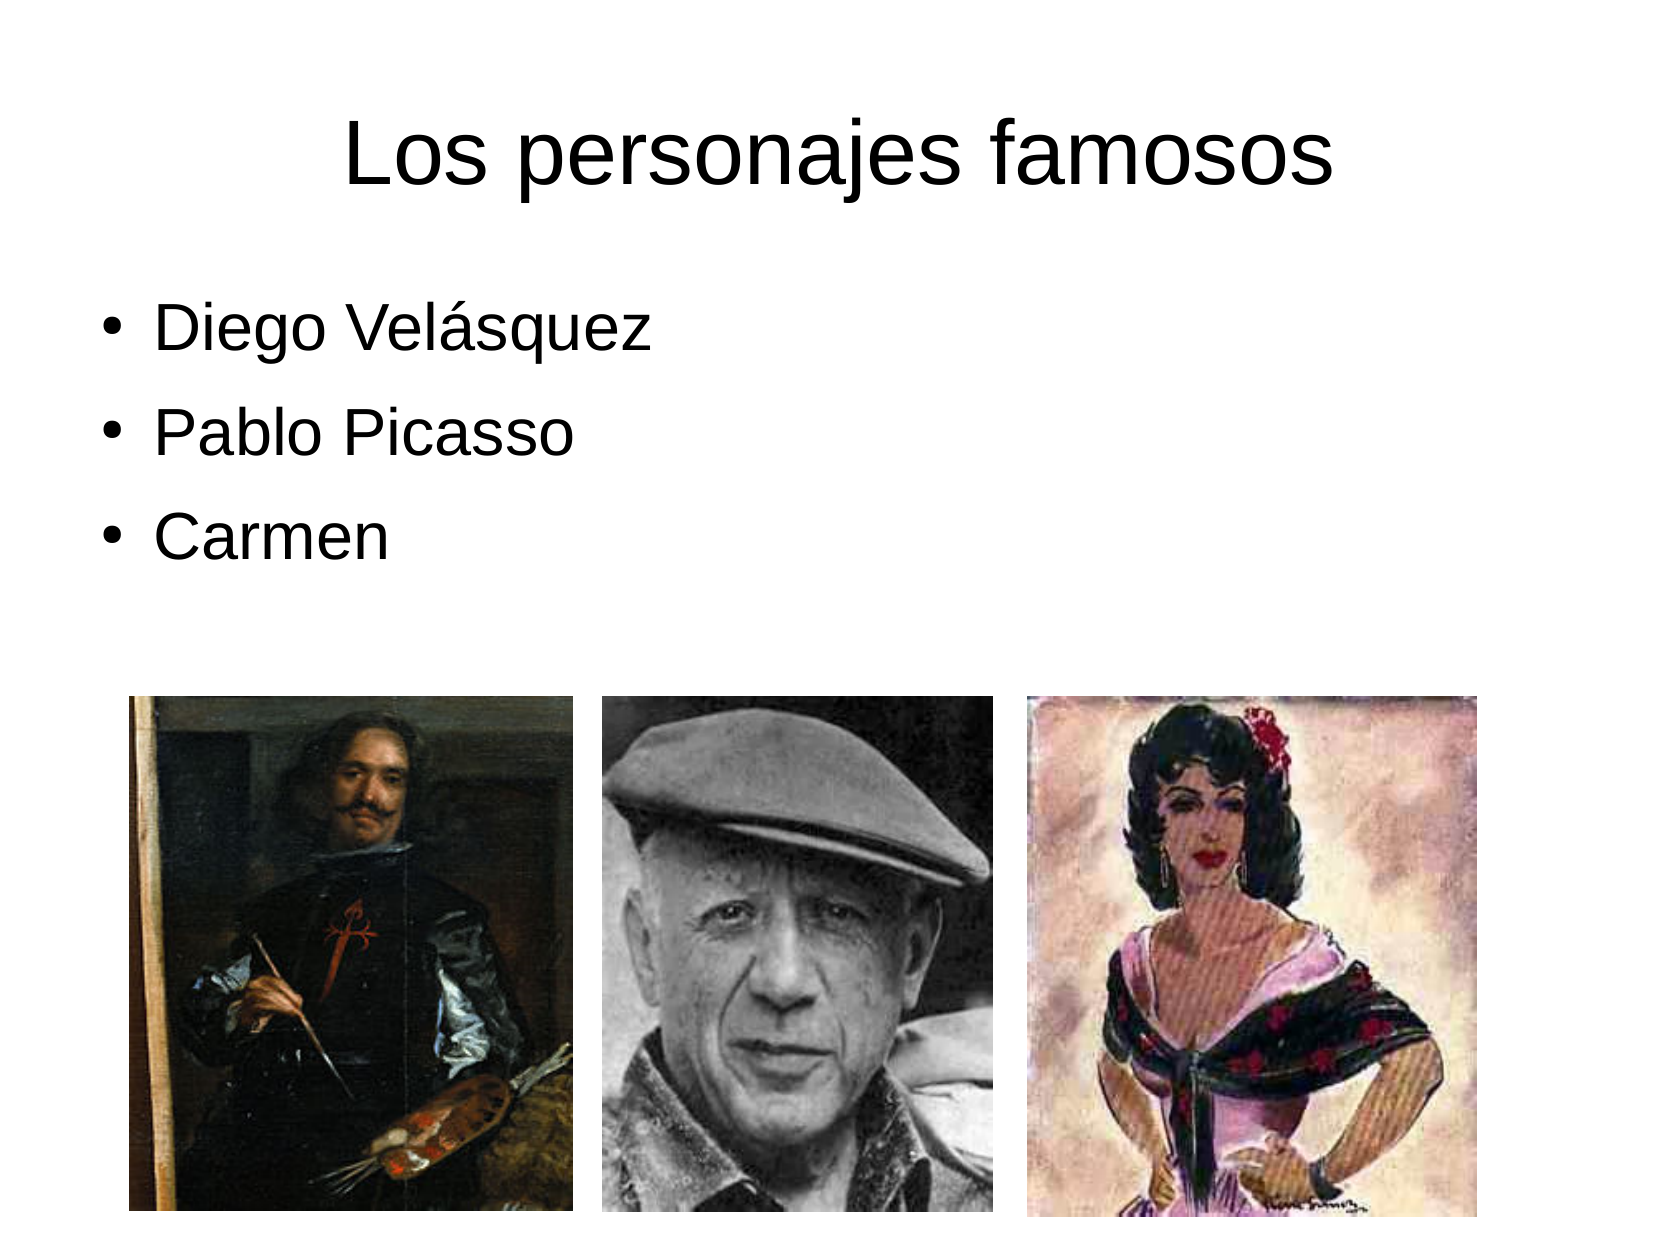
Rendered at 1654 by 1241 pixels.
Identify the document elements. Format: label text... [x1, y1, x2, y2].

picture [1027, 696, 1477, 1217]
picture [602, 696, 993, 1212]
title Los personajes famosos [82, 49, 1571, 257]
list Diego Velásquez Pablo Picasso Carmen [82, 290, 1571, 1109]
picture [129, 696, 573, 1211]
